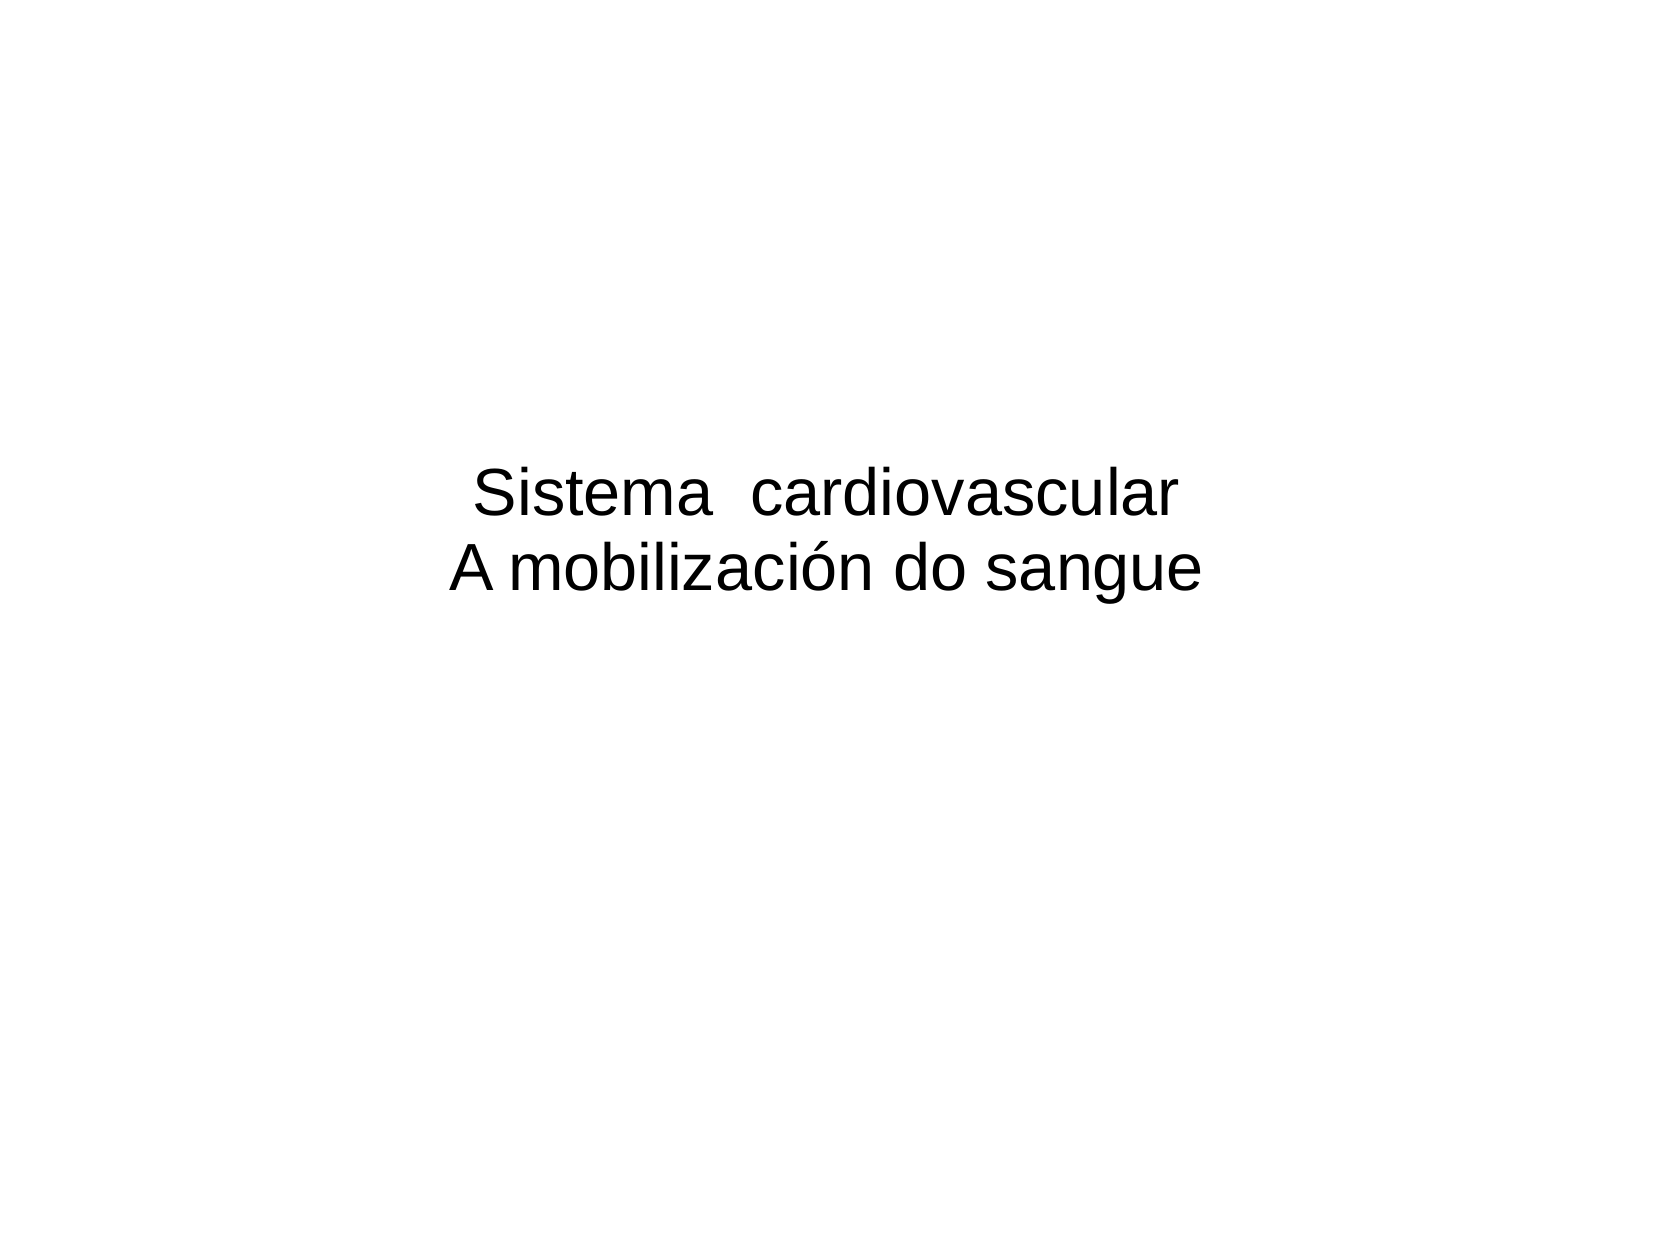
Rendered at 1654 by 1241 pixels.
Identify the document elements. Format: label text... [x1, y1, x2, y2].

subtitle Sistema cardiovascular A mobilización do sangue [82, 49, 1571, 1010]
